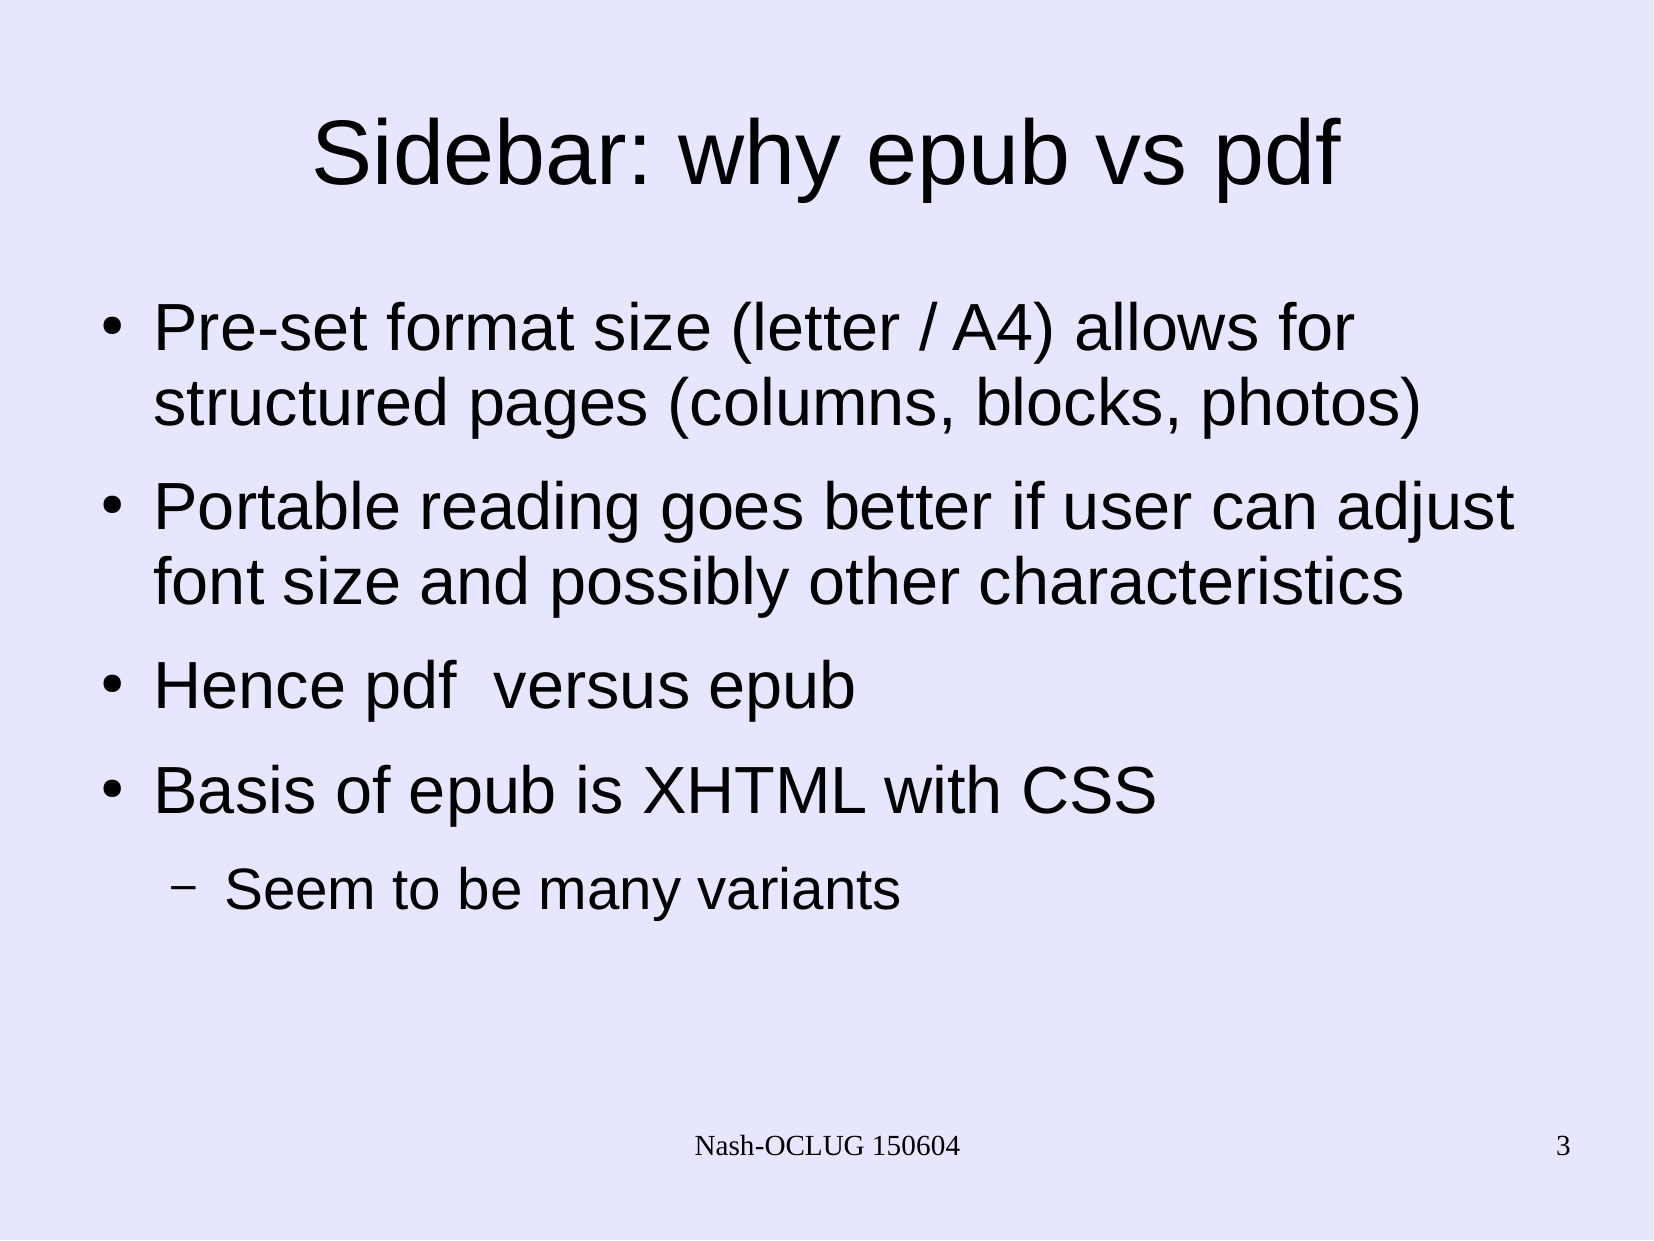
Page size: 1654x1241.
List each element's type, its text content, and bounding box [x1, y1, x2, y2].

list Pre-set format size (letter / A4) allows for structured pages (columns, blocks, photos) Portable reading goes better if user can adjust font size and possibly other characteristics Hence pdf versus epub Basis of epub is XHTML with CSS Seem to be many variants [82, 290, 1538, 1010]
title Sidebar: why epub vs pdf [82, 49, 1571, 257]
